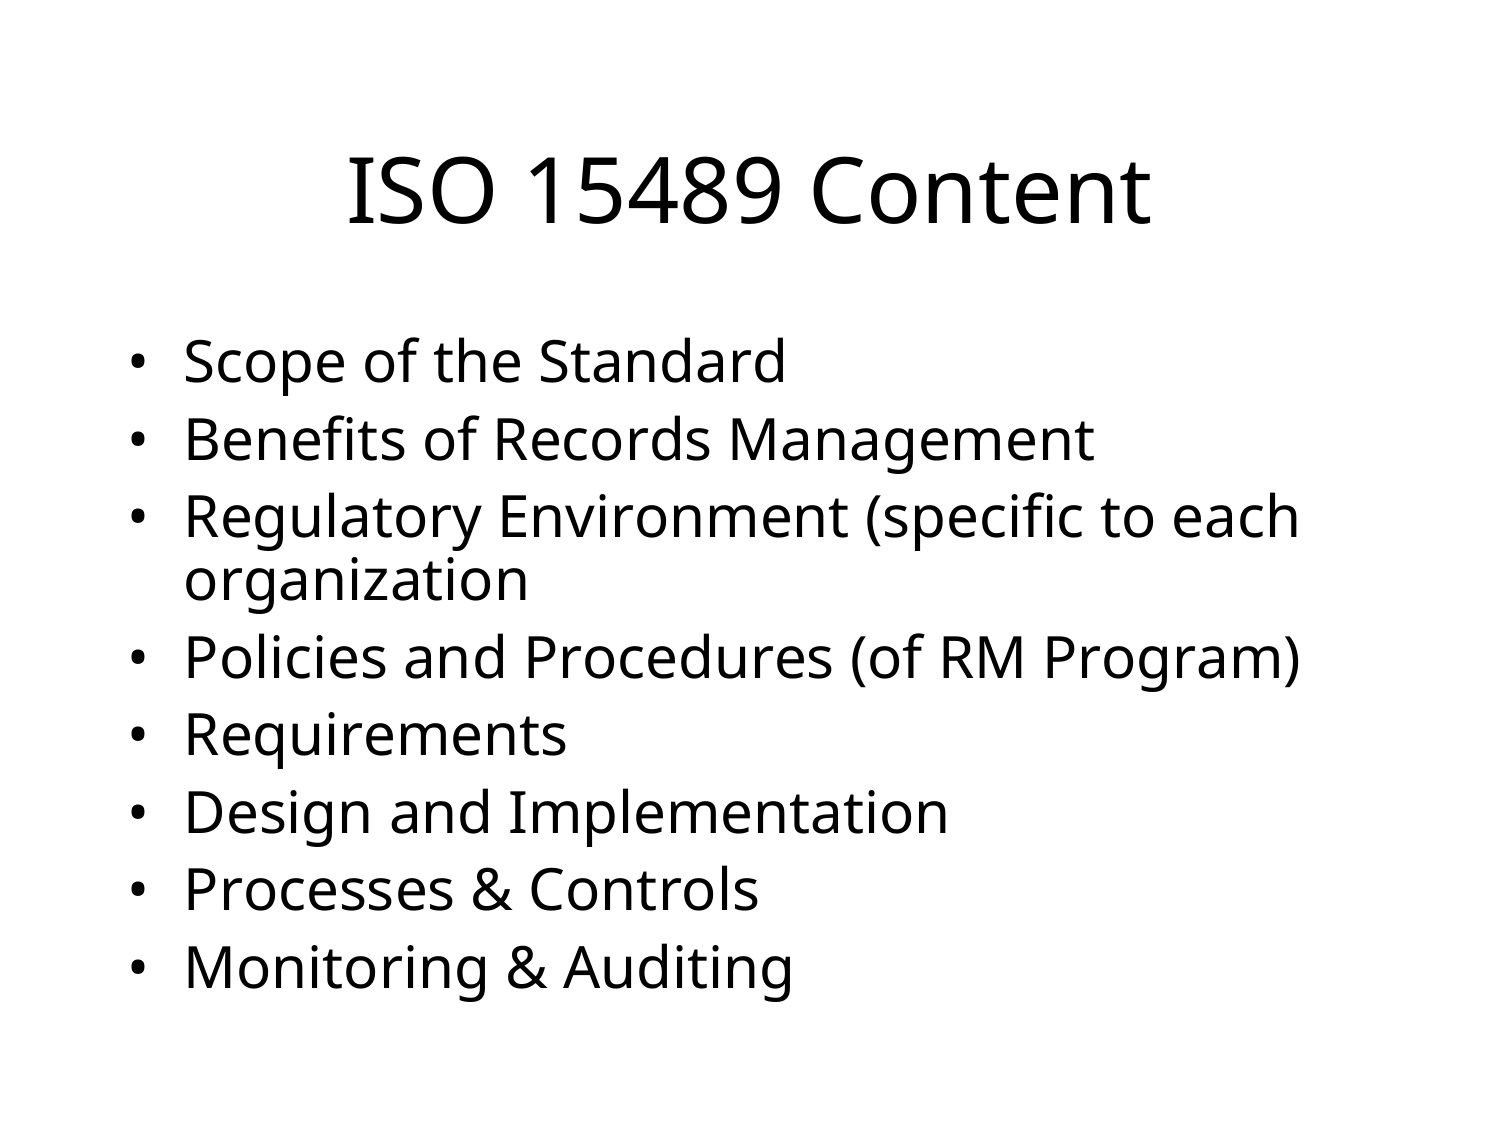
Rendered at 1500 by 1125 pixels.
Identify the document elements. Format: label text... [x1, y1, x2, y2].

title ISO 15489 Content [112, 99, 1388, 288]
list Scope of the Standard Benefits of Records Management Regulatory Environment (specific to each organization Policies and Procedures (of RM Program) Requirements Design and Implementation Processes & Controls Monitoring & Auditing [112, 324, 1388, 1125]
